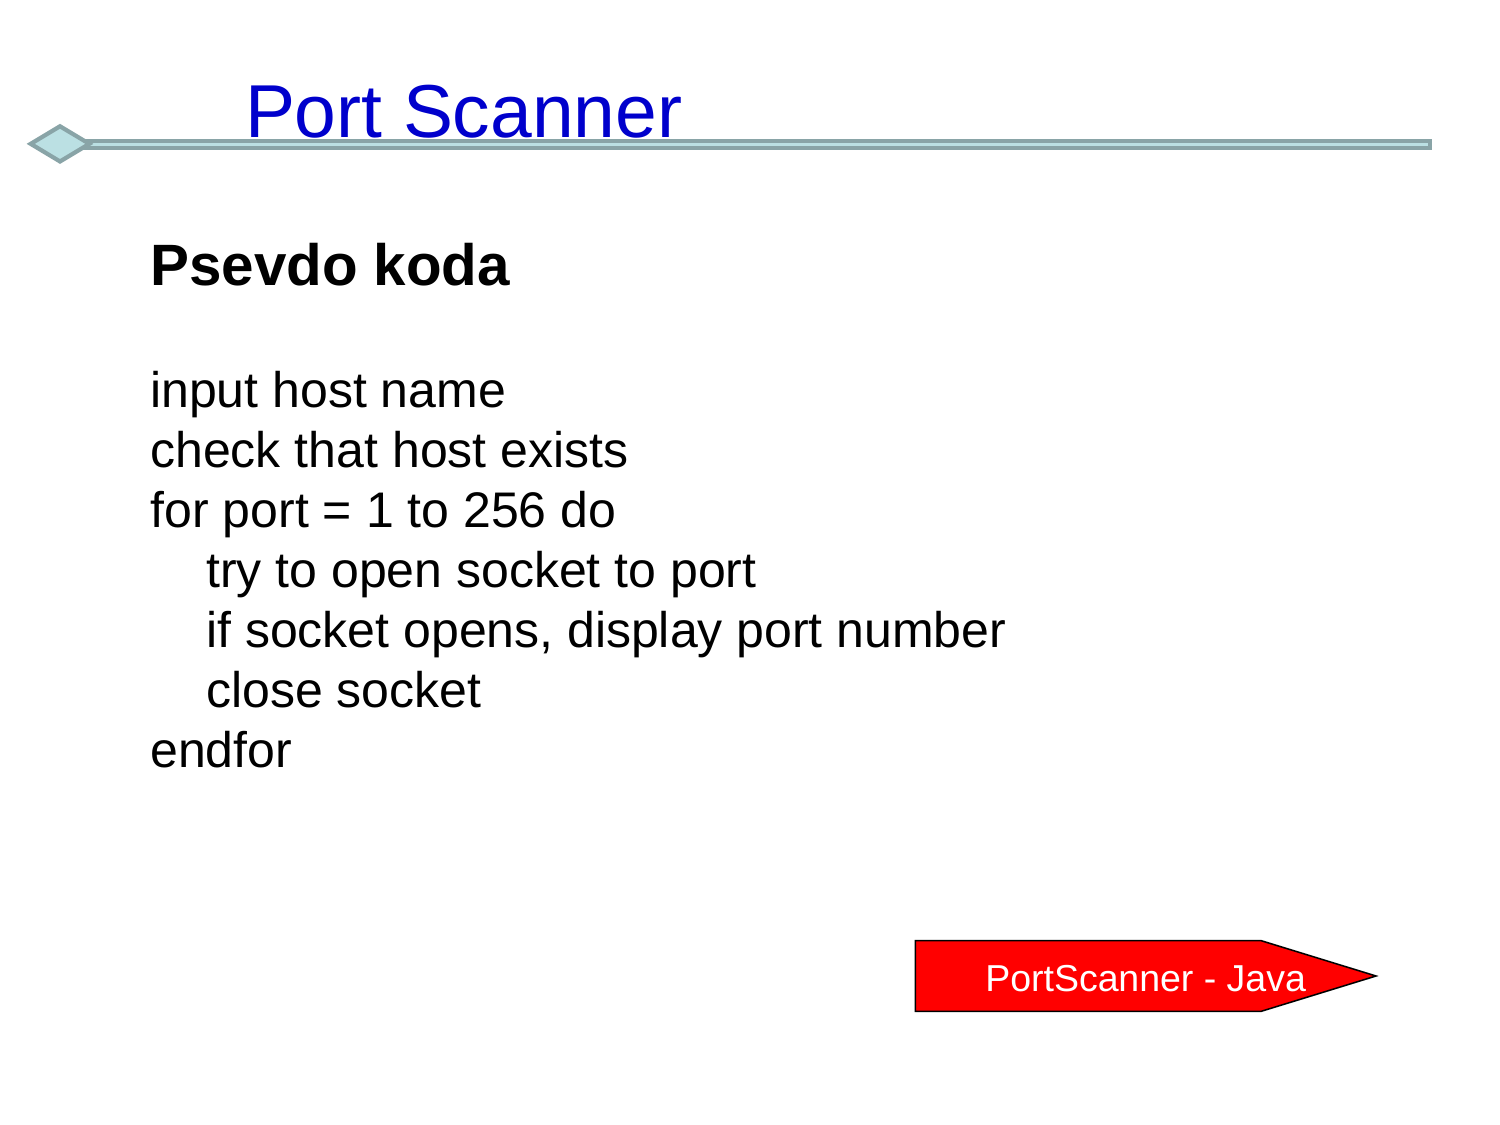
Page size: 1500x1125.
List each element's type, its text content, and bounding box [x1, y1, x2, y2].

text_box Psevdo koda input host name check that host exists for port = 1 to 256 do try to open socket to port if socket opens, display port number close socket endfor [135, 219, 1188, 786]
text_box PortScanner - Java [915, 940, 1377, 1012]
text_box Port Scanner [230, 54, 698, 161]
